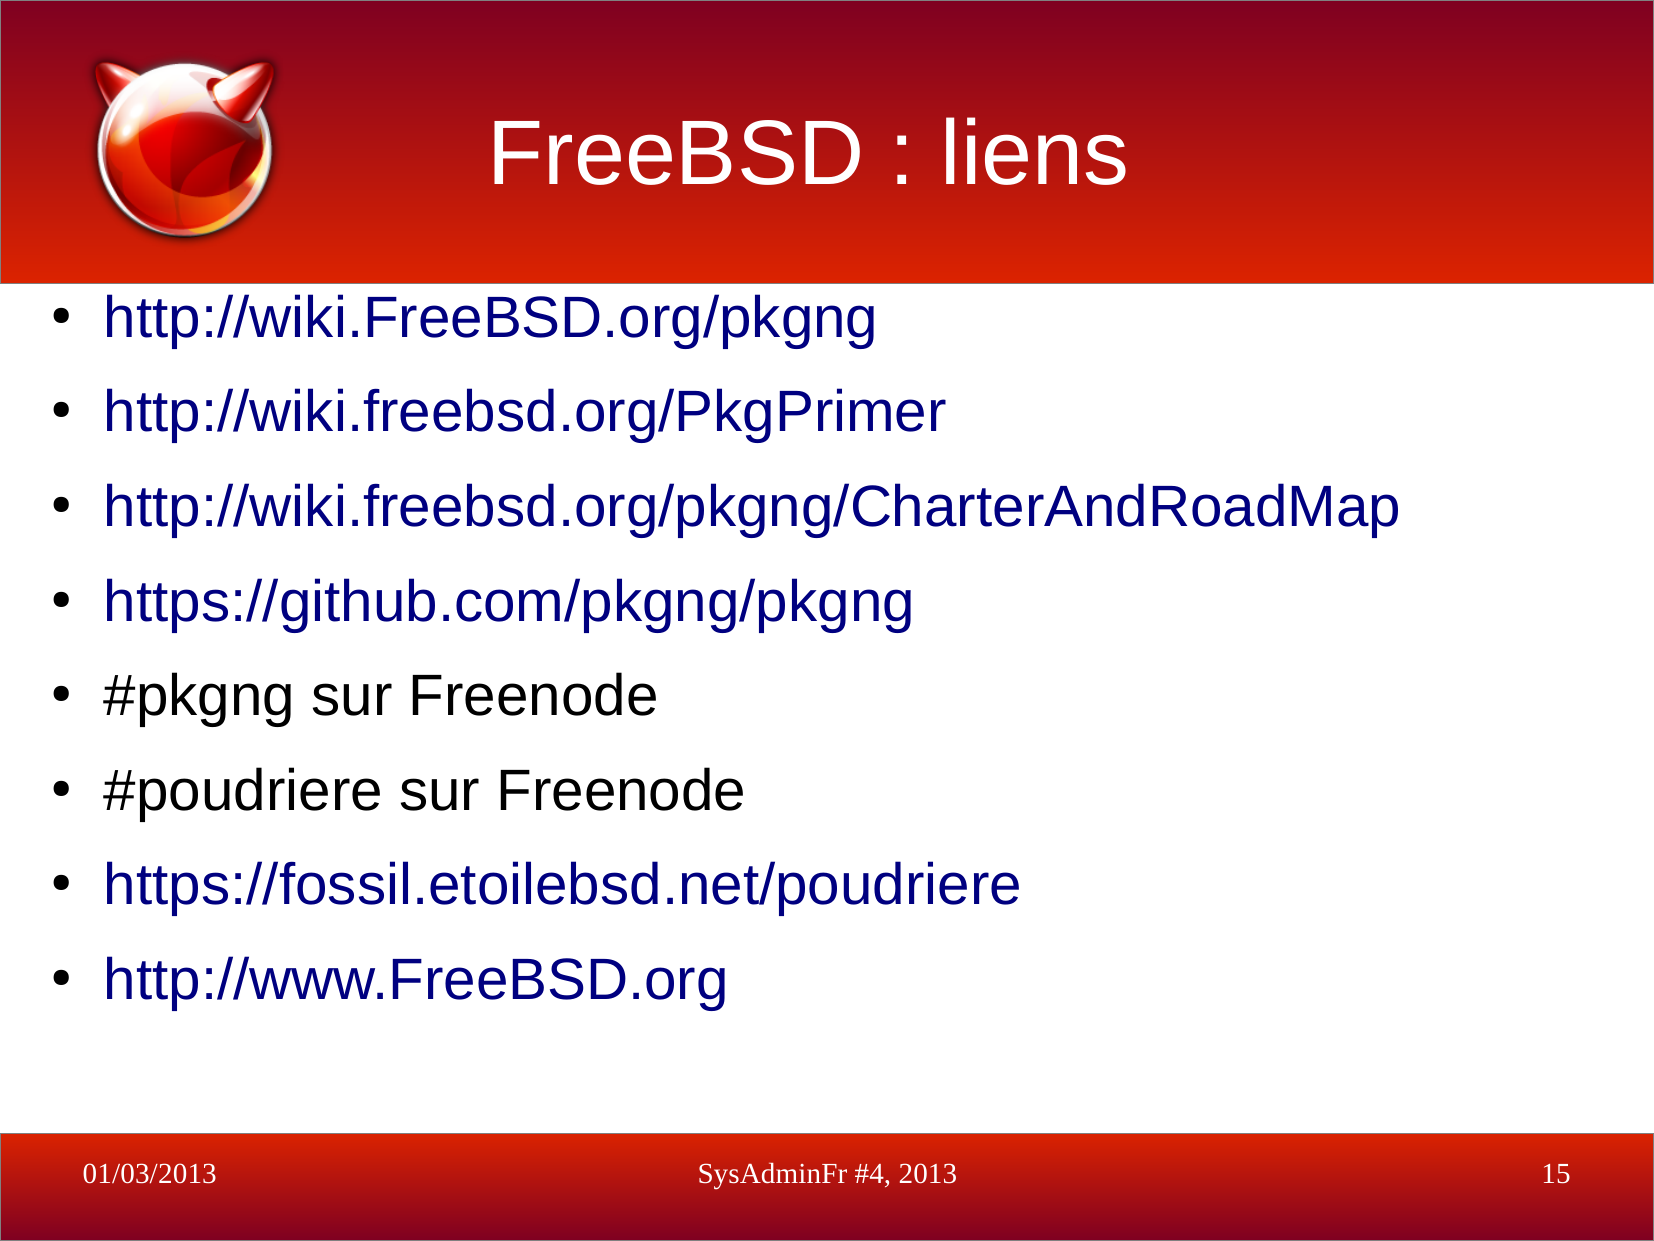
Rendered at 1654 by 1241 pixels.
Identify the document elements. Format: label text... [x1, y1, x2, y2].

title FreeBSD : liens [82, 49, 1536, 257]
list http://wiki.FreeBSD.org/pkgng http://wiki.freebsd.org/PkgPrimer http://wiki.freebsd.org/pkgng/CharterAndRoadMap https://github.com/pkgng/pkgng #pkgng sur Freenode #poudriere sur Freenode https://fossil.etoilebsd.net/poudriere http://www.FreeBSD.org [33, 284, 1489, 1063]
